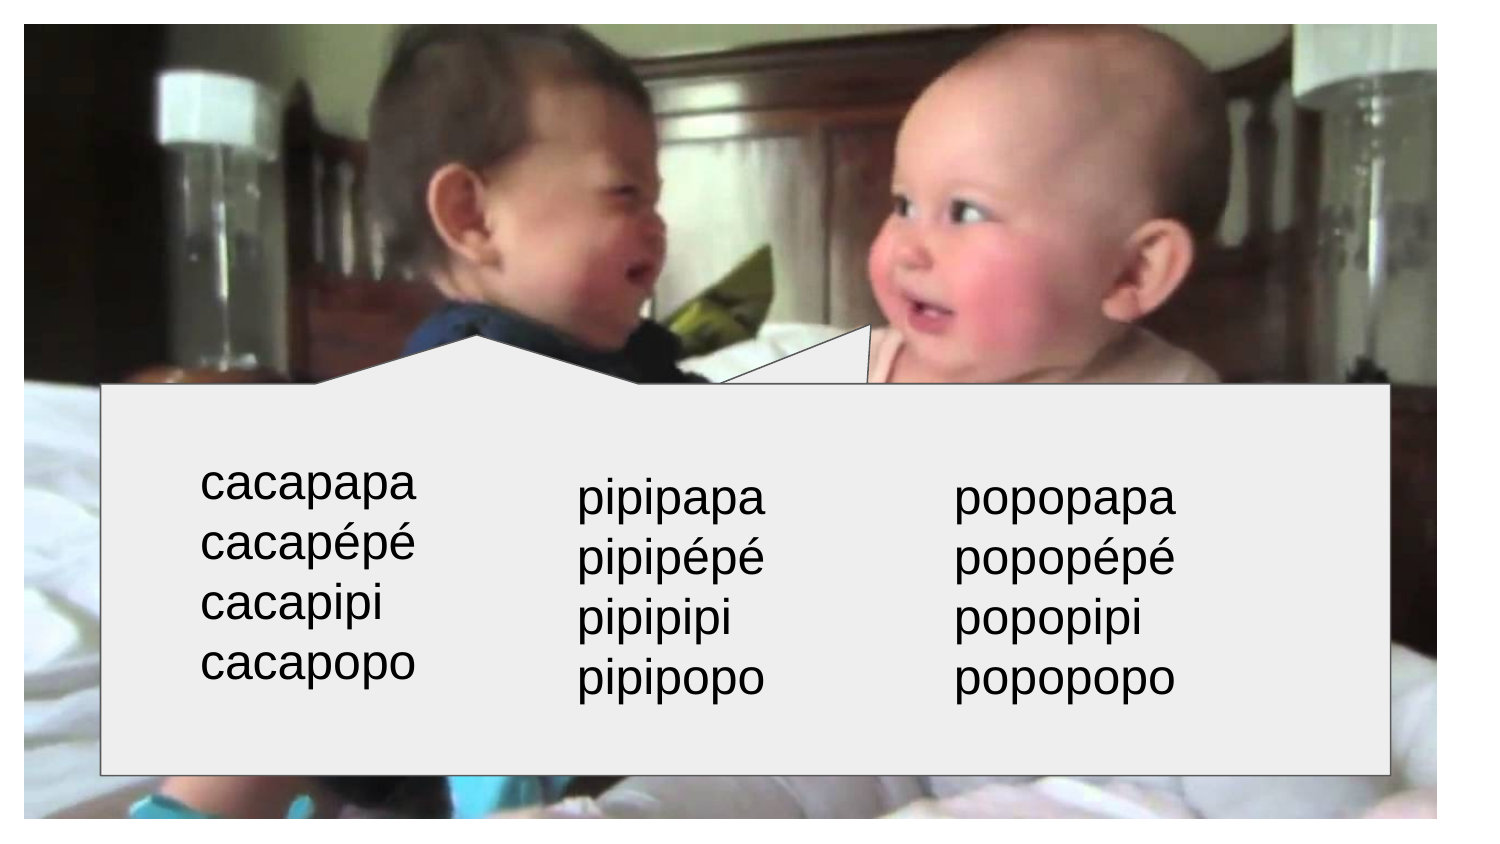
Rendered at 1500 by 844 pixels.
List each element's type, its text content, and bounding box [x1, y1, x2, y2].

text_box popopapa popopépé popopipi popopopo [938, 449, 1317, 711]
text_box pipipapa pipipépé pipipipi pipipopo [561, 449, 850, 787]
text_box cacapapa cacapépé cacapipi cacapopo [185, 434, 474, 726]
text_box [100, 323, 1391, 776]
picture [24, 24, 1437, 819]
